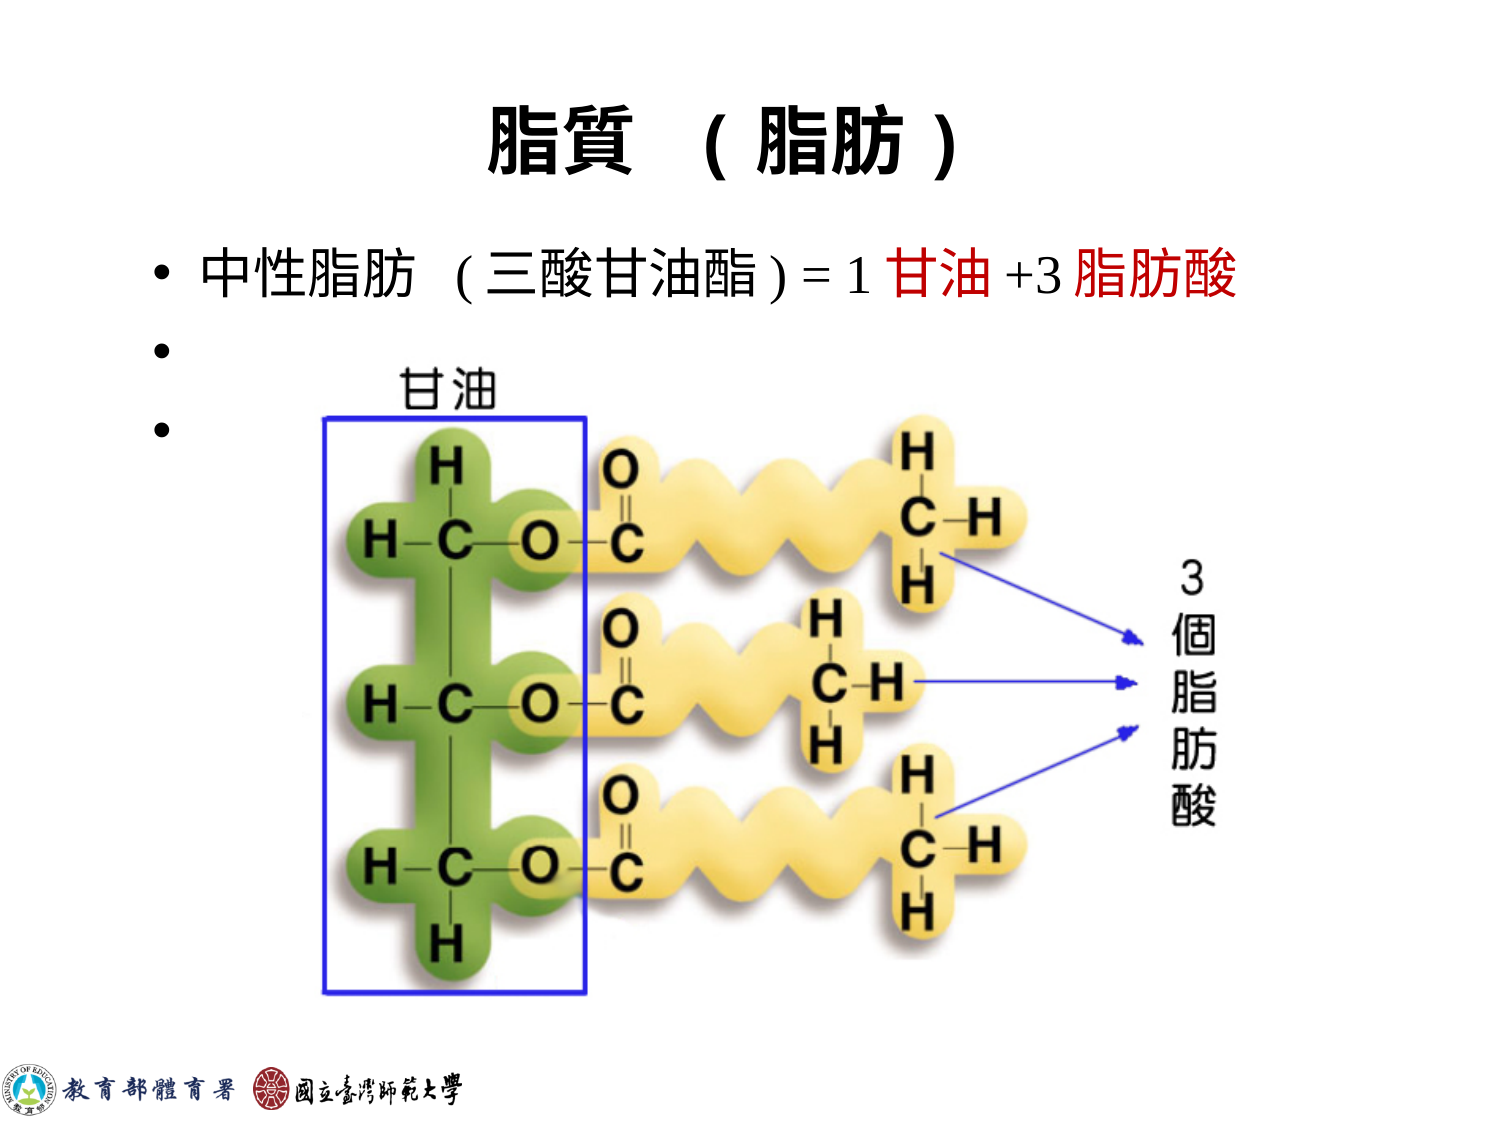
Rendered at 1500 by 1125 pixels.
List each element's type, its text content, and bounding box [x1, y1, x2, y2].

list 中性脂肪 (三酸甘油酯) = 1甘油+3脂肪酸 [137, 231, 1488, 357]
title 脂質 (脂肪) [75, 45, 1426, 233]
picture [302, 356, 1248, 1009]
